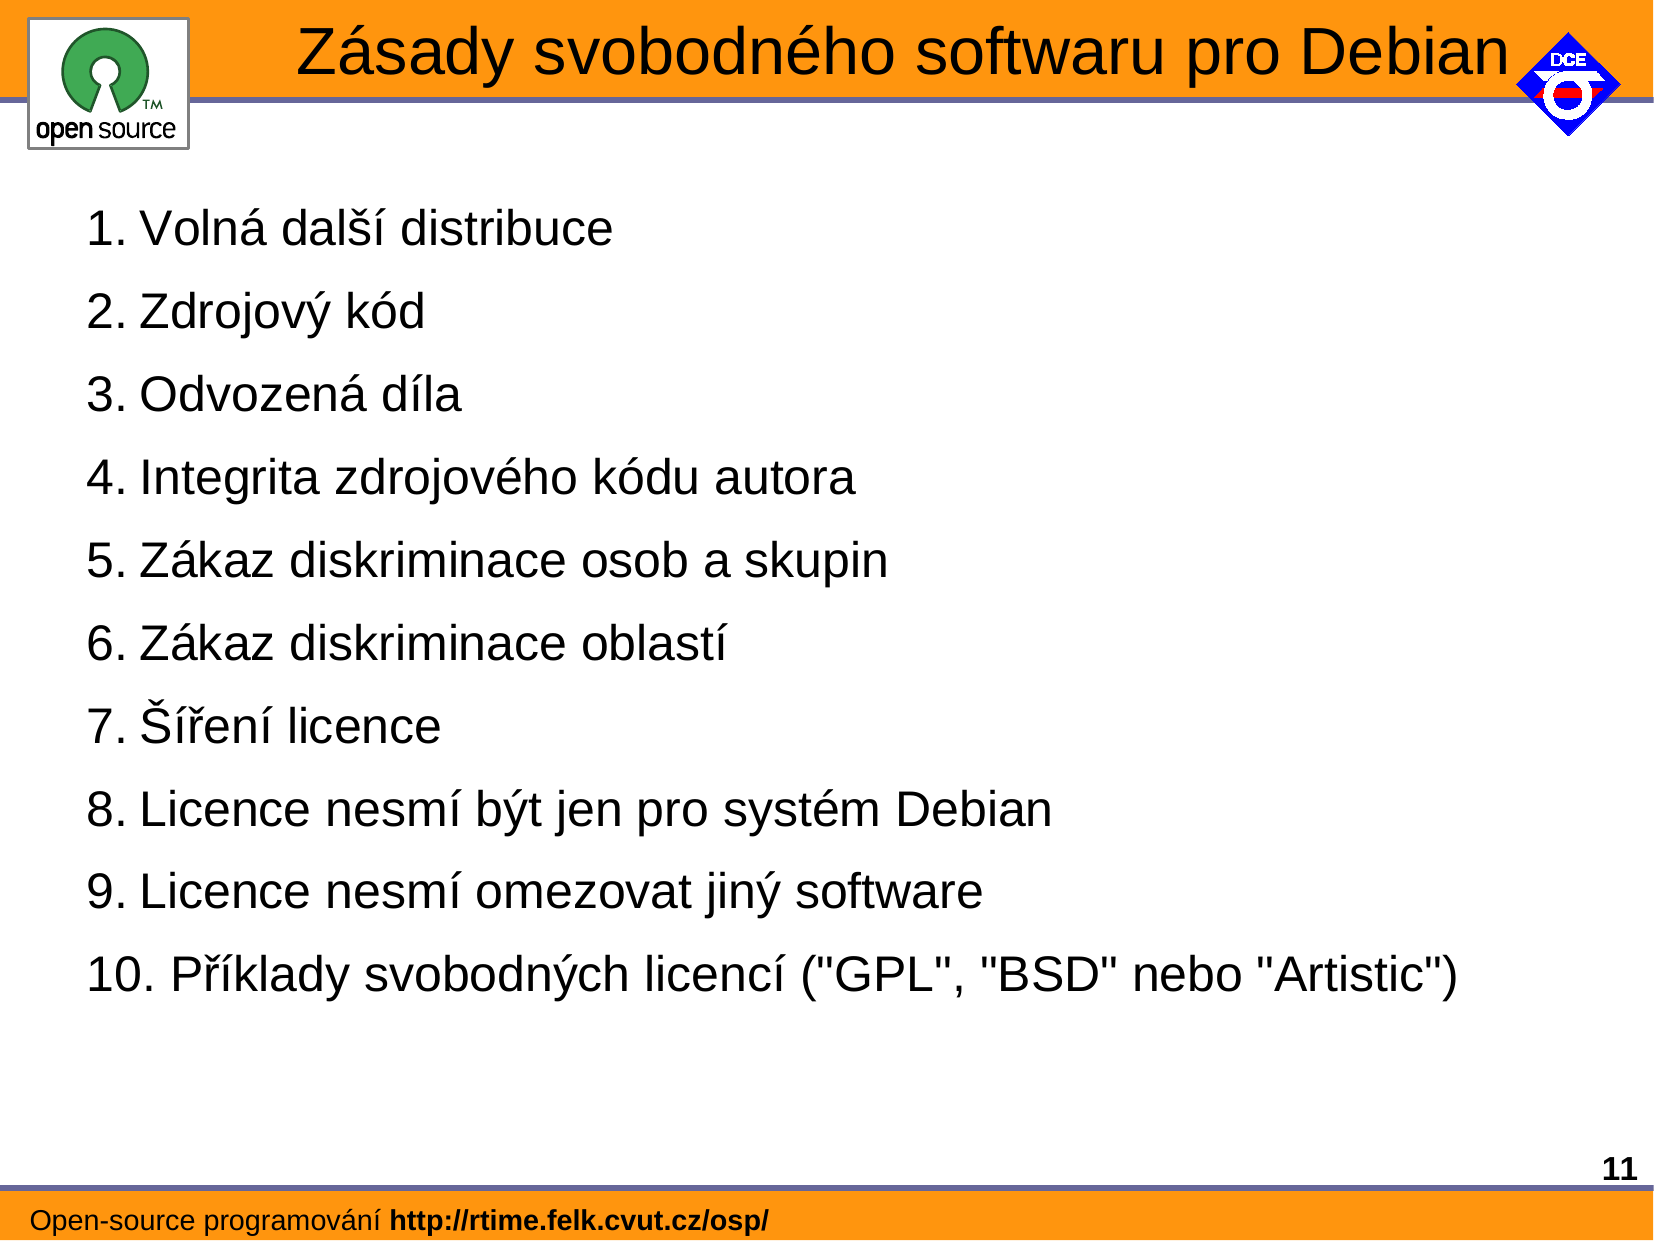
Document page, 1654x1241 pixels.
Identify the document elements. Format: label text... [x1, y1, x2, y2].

title Zásady svobodného softwaru pro Debian [178, 9, 1631, 93]
list Volná další distribuce Zdrojový kód Odvozená díla Integrita zdrojového kódu autora Zákaz diskriminace osob a skupin Zákaz diskriminace oblastí Šíření licence Licence nesmí být jen pro systém Debian Licence nesmí omezovat jiný software Příklady svobodných licencí ("GPL", "BSD" nebo "Artistic") [68, 199, 1592, 1104]
